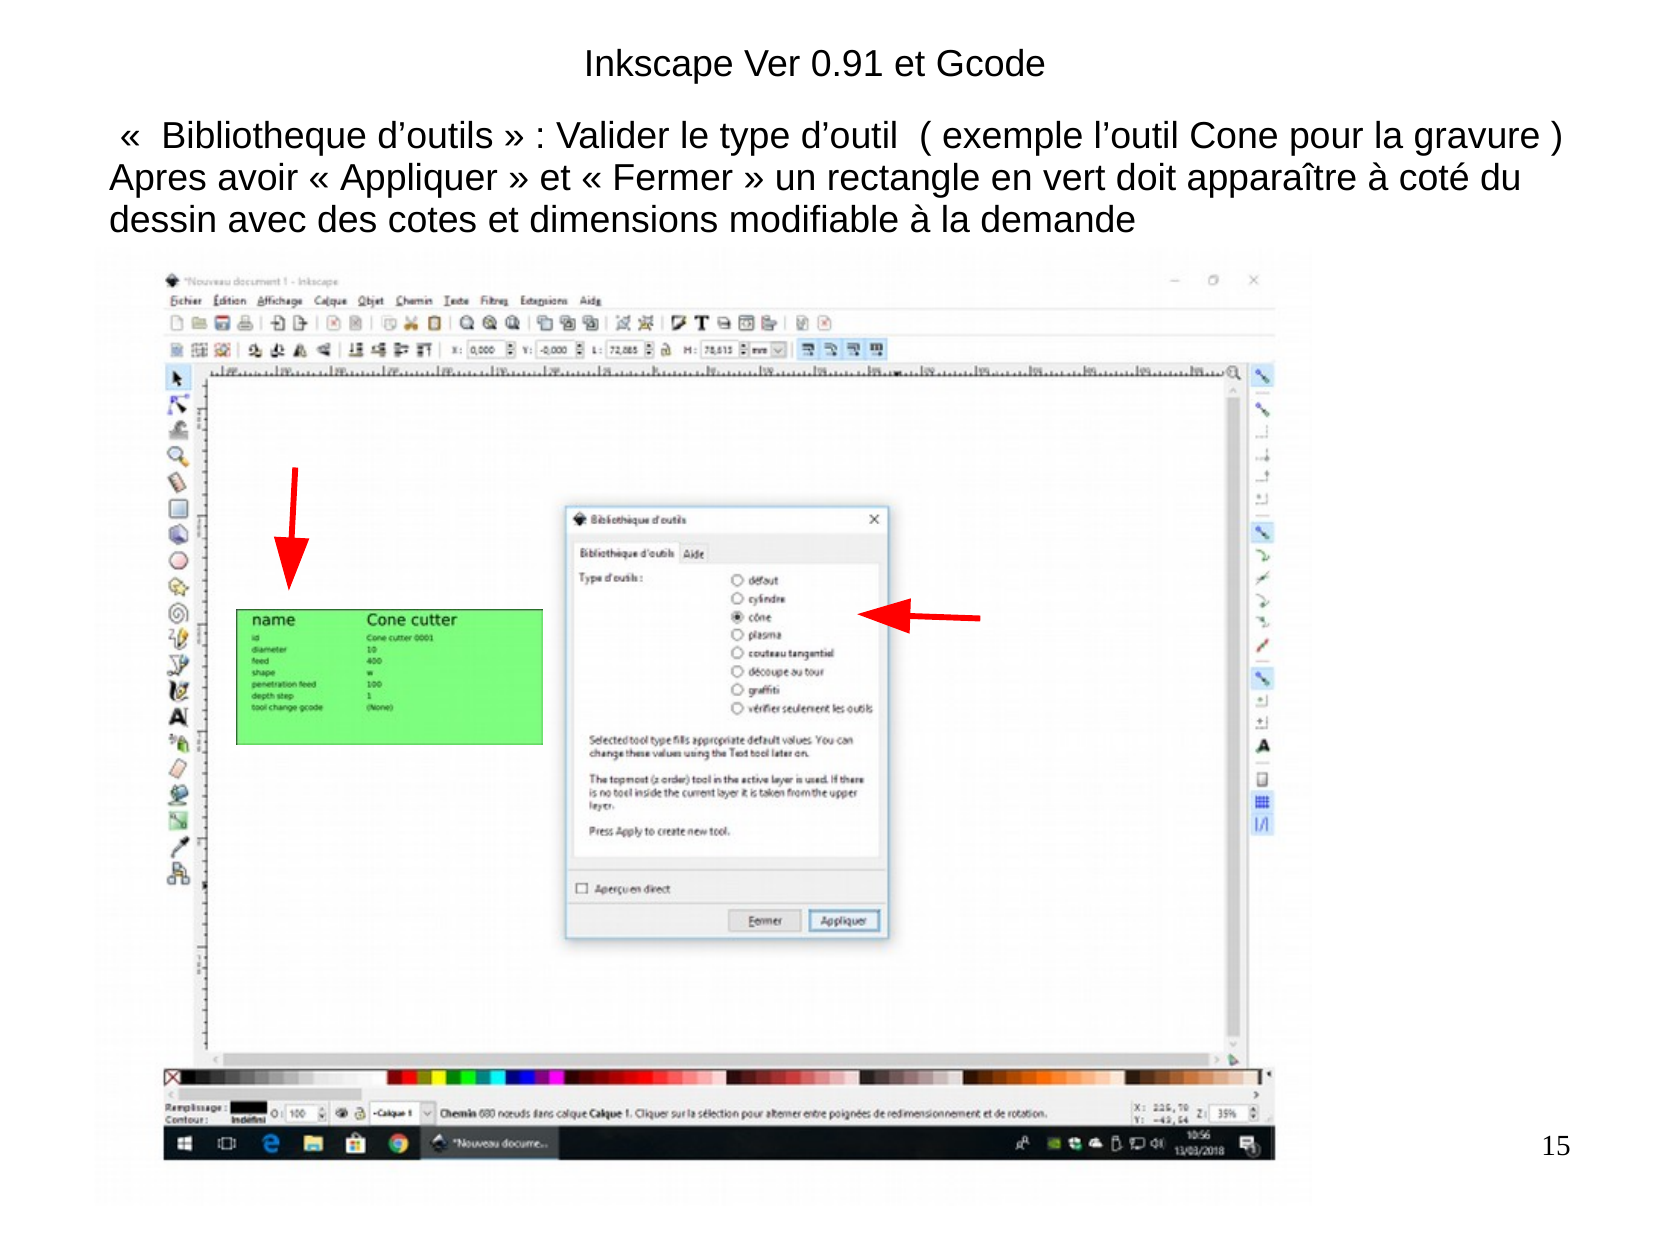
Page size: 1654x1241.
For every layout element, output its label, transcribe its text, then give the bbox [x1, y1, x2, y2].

picture [94, 247, 1312, 1206]
text_box Inkscape Ver 0.91 et Gcode [106, 35, 1524, 93]
text_box « Bibliotheque d’outils » : Valider le type d’outil ( exemple l’outil Cone pour la gravure ) Apres avoir « Appliquer » et « Fermer » un rectangle en vert doit apparaître à coté du dessin avec des cotes et dimensions modifiable à la demande [94, 107, 1630, 291]
